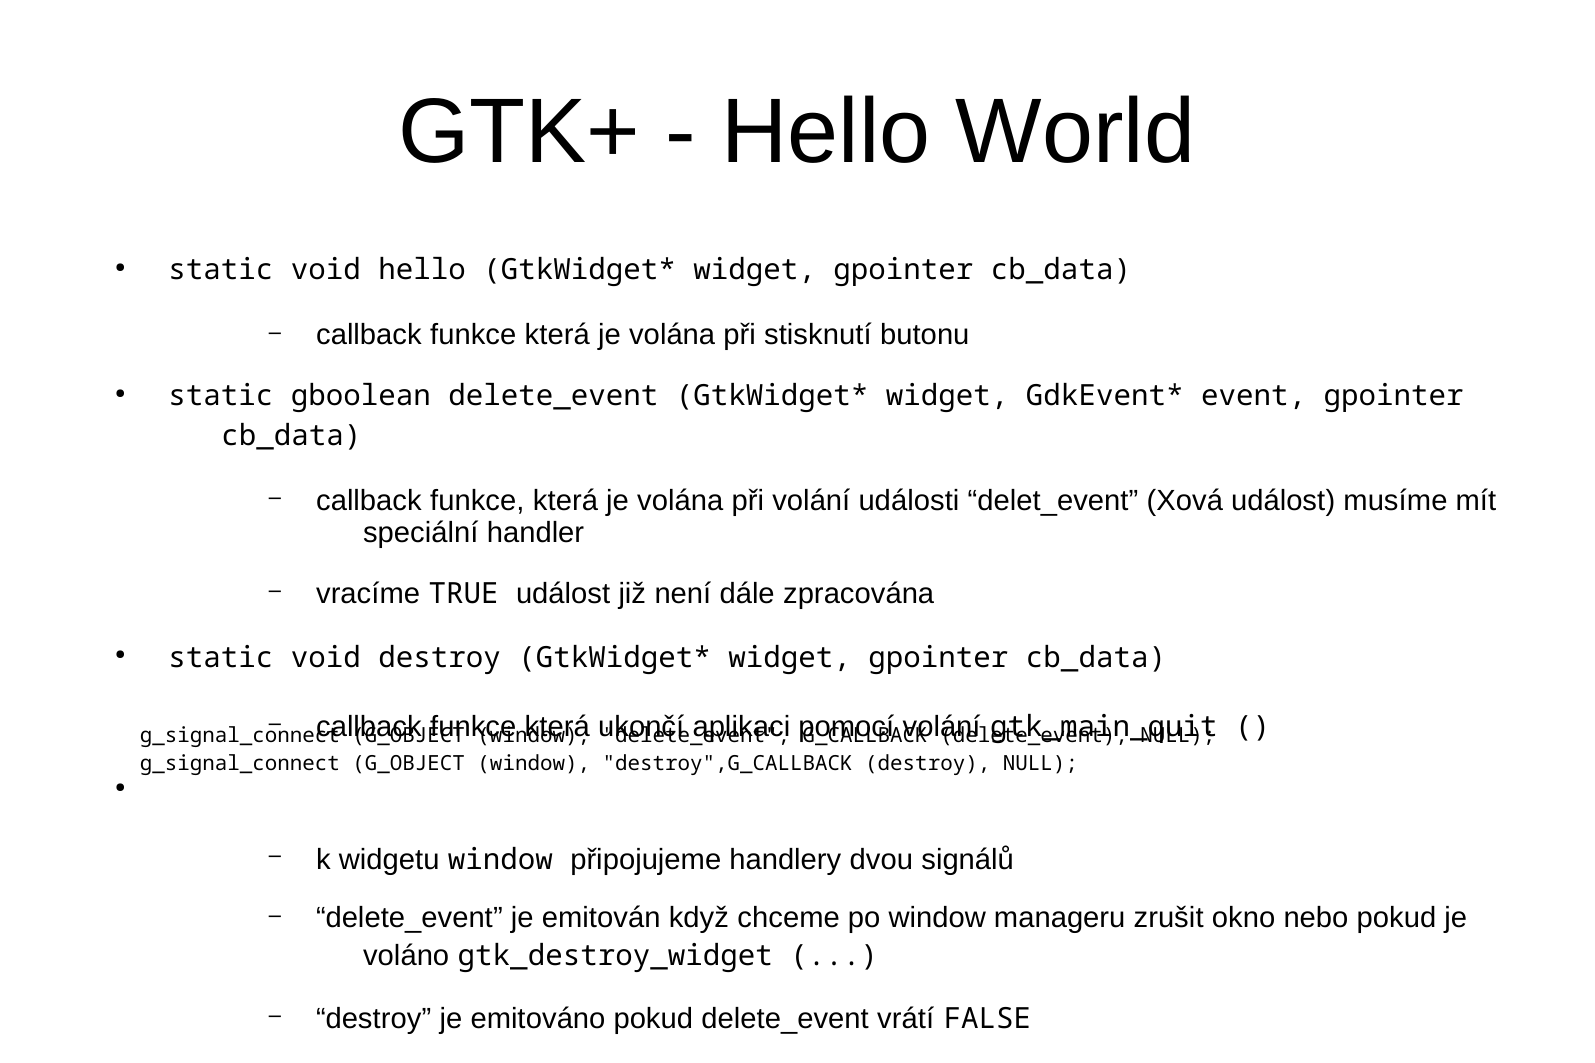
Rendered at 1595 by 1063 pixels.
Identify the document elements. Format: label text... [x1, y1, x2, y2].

title GTK+ - Hello World [79, 42, 1515, 220]
list static void hello (GtkWidget* widget, gpointer cb_data) callback funkce která je volána při stisknutí butonu static gboolean delete_event (GtkWidget* widget, GdkEvent* event, gpointer cb_data) callback funkce, která je volána při volání události “delet_event” (Xová událost) musíme mít speciální handler vracíme TRUE událost již není dále zpracována static void destroy (GtkWidget* widget, gpointer cb_data) callback funkce která ukončí aplikaci pomocí volání gtk_main_quit () k widgetu window připojujeme handlery dvou signálů “delete_event” je emitován když chceme po window manageru zrušit okno nebo pokud je voláno gtk_destroy_widget (...) “destroy” je emitováno pokud delete_event vrátí FALSE G_OBJECT, G_CALLBACK jsou makra pro správné přetypování [79, 248, 1515, 712]
text_box g_signal_connect (G_OBJECT (window), "delete_event", G_CALLBACK (delete_event), NULL); g_signal_connect (G_OBJECT (window), "destroy",G_CALLBACK (destroy), NULL); [75, 712, 1518, 782]
list static void hello (GtkWidget* widget, gpointer cb_data) callback funkce která je volána při stisknutí butonu static gboolean delete_event (GtkWidget* widget, GdkEvent* event, gpointer cb_data) callback funkce, která je volána při volání události “delet_event” (Xová událost) musíme mít speciální handler vracíme TRUE událost již není dále zpracována static void destroy (GtkWidget* widget, gpointer cb_data) callback funkce která ukončí aplikaci pomocí volání gtk_main_quit () k widgetu window připojujeme handlery dvou signálů “delete_event” je emitován když chceme po window manageru zrušit okno nebo pokud je voláno gtk_destroy_widget (...) “destroy” je emitováno pokud delete_event vrátí FALSE G_OBJECT, G_CALLBACK jsou makra pro správné přetypování [79, 782, 1515, 1017]
